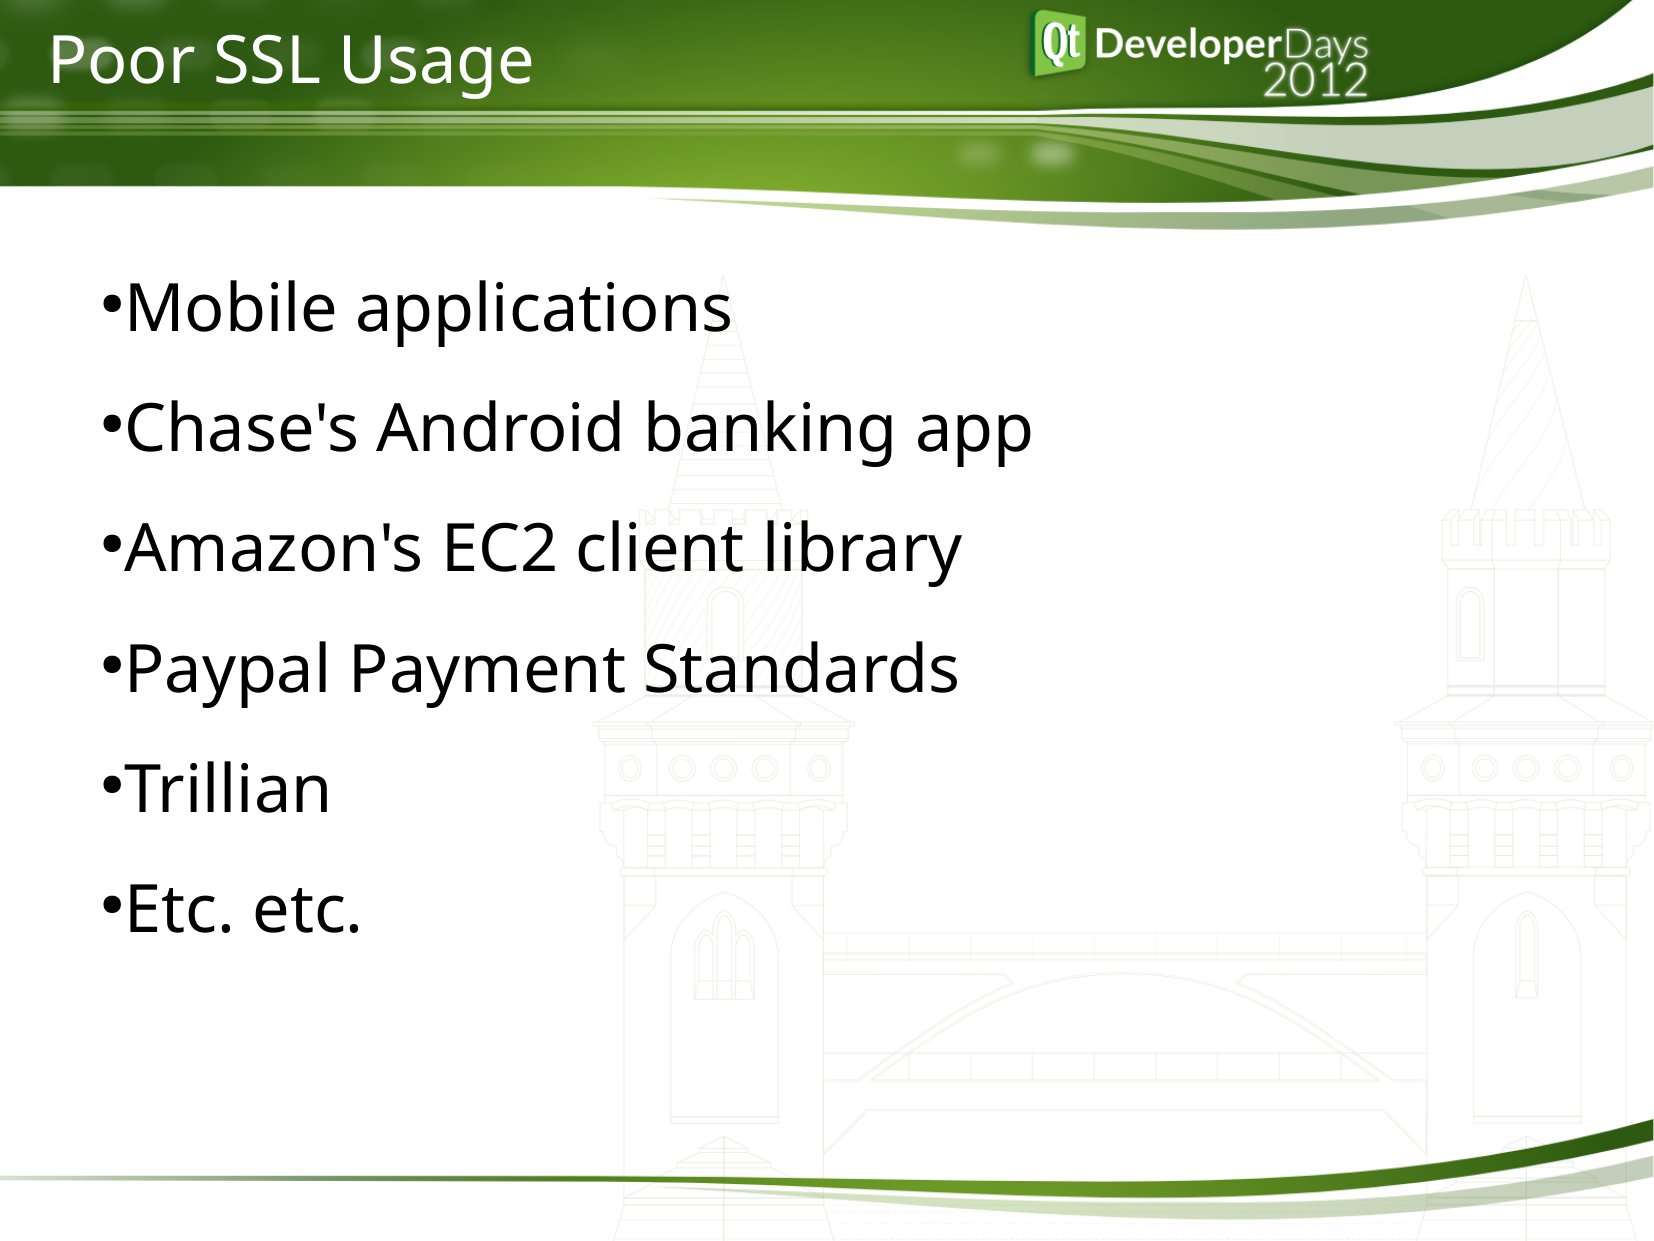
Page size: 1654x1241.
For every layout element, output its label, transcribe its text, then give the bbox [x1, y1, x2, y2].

picture [0, 0, 1654, 1241]
title Poor SSL Usage [47, 11, 1028, 178]
list Mobile applications Chase's Android banking app Amazon's EC2 client library Paypal Payment Standards Trillian Etc. etc. [82, 259, 1538, 1079]
